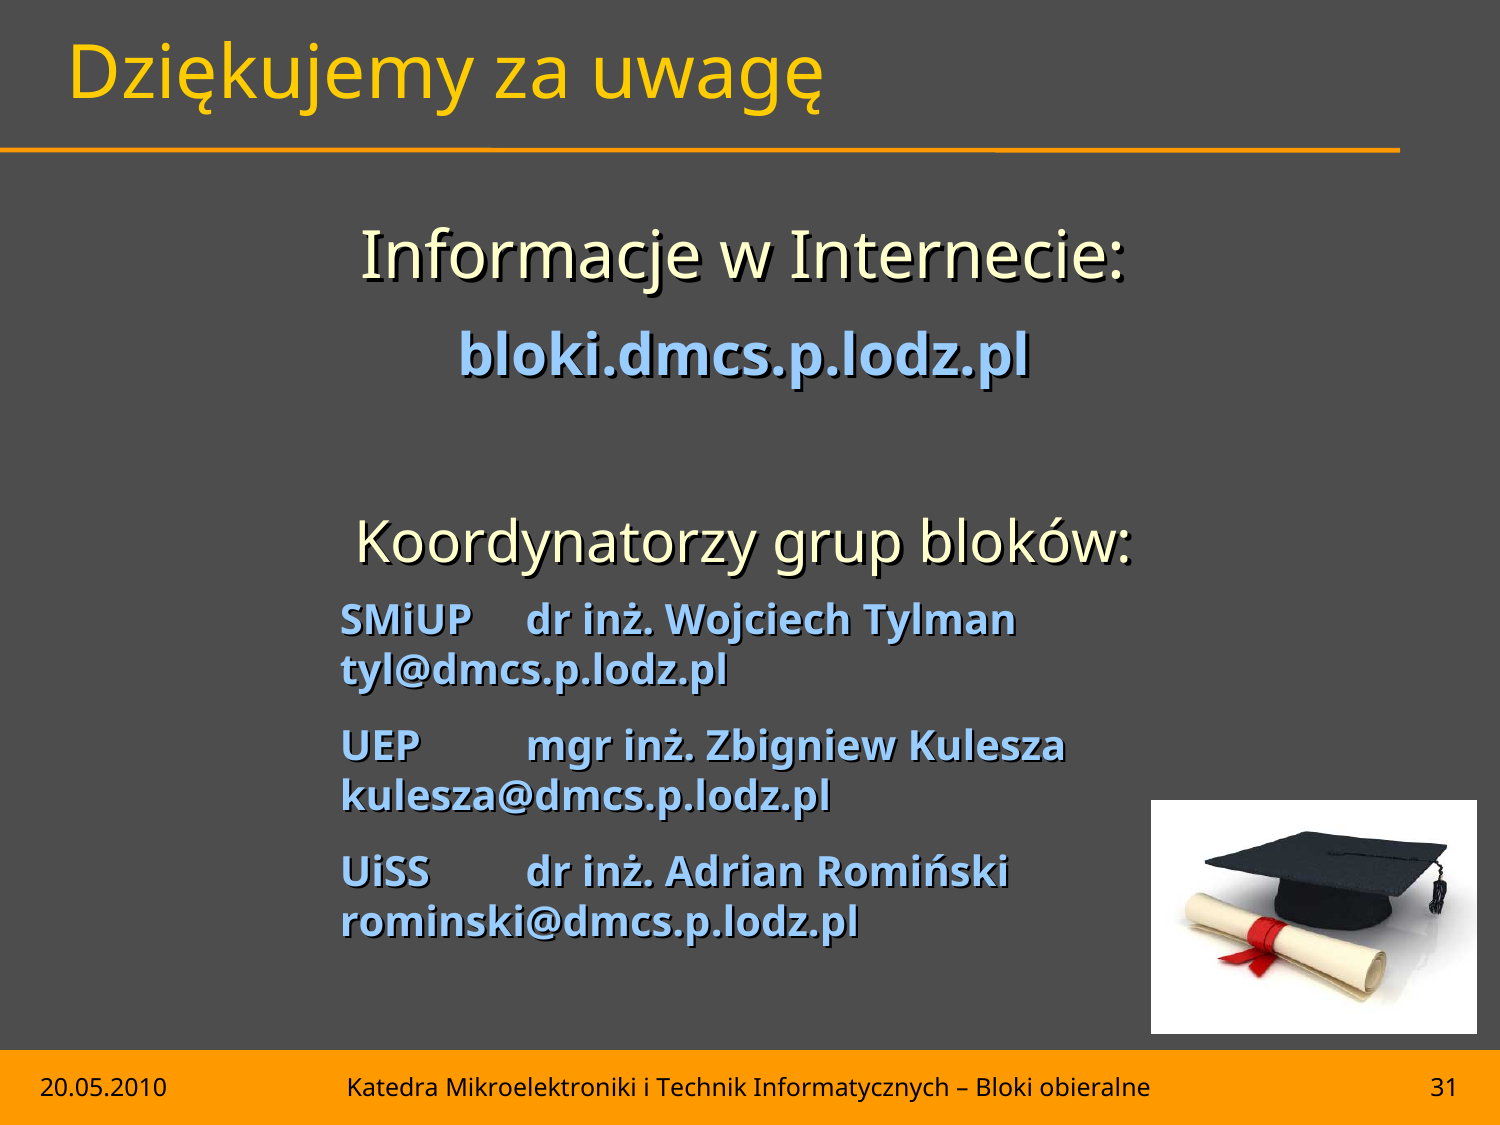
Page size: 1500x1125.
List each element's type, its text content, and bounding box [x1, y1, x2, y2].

picture [1151, 800, 1477, 1034]
title Dziękujemy za uwagę [52, 12, 1469, 127]
text_box SMiUP dr inż. Wojciech Tylman tyl@dmcs.p.lodz.pl UEP mgr inż. Zbigniew Kulesza kulesza@dmcs.p.lodz.pl UiSS dr inż. Adrian Romiński rominski@dmcs.p.lodz.pl [324, 584, 1163, 953]
list Informacje w Internecie: bloki.dmcs.p.lodz.pl Koordynatorzy grup bloków: [24, 200, 1463, 626]
